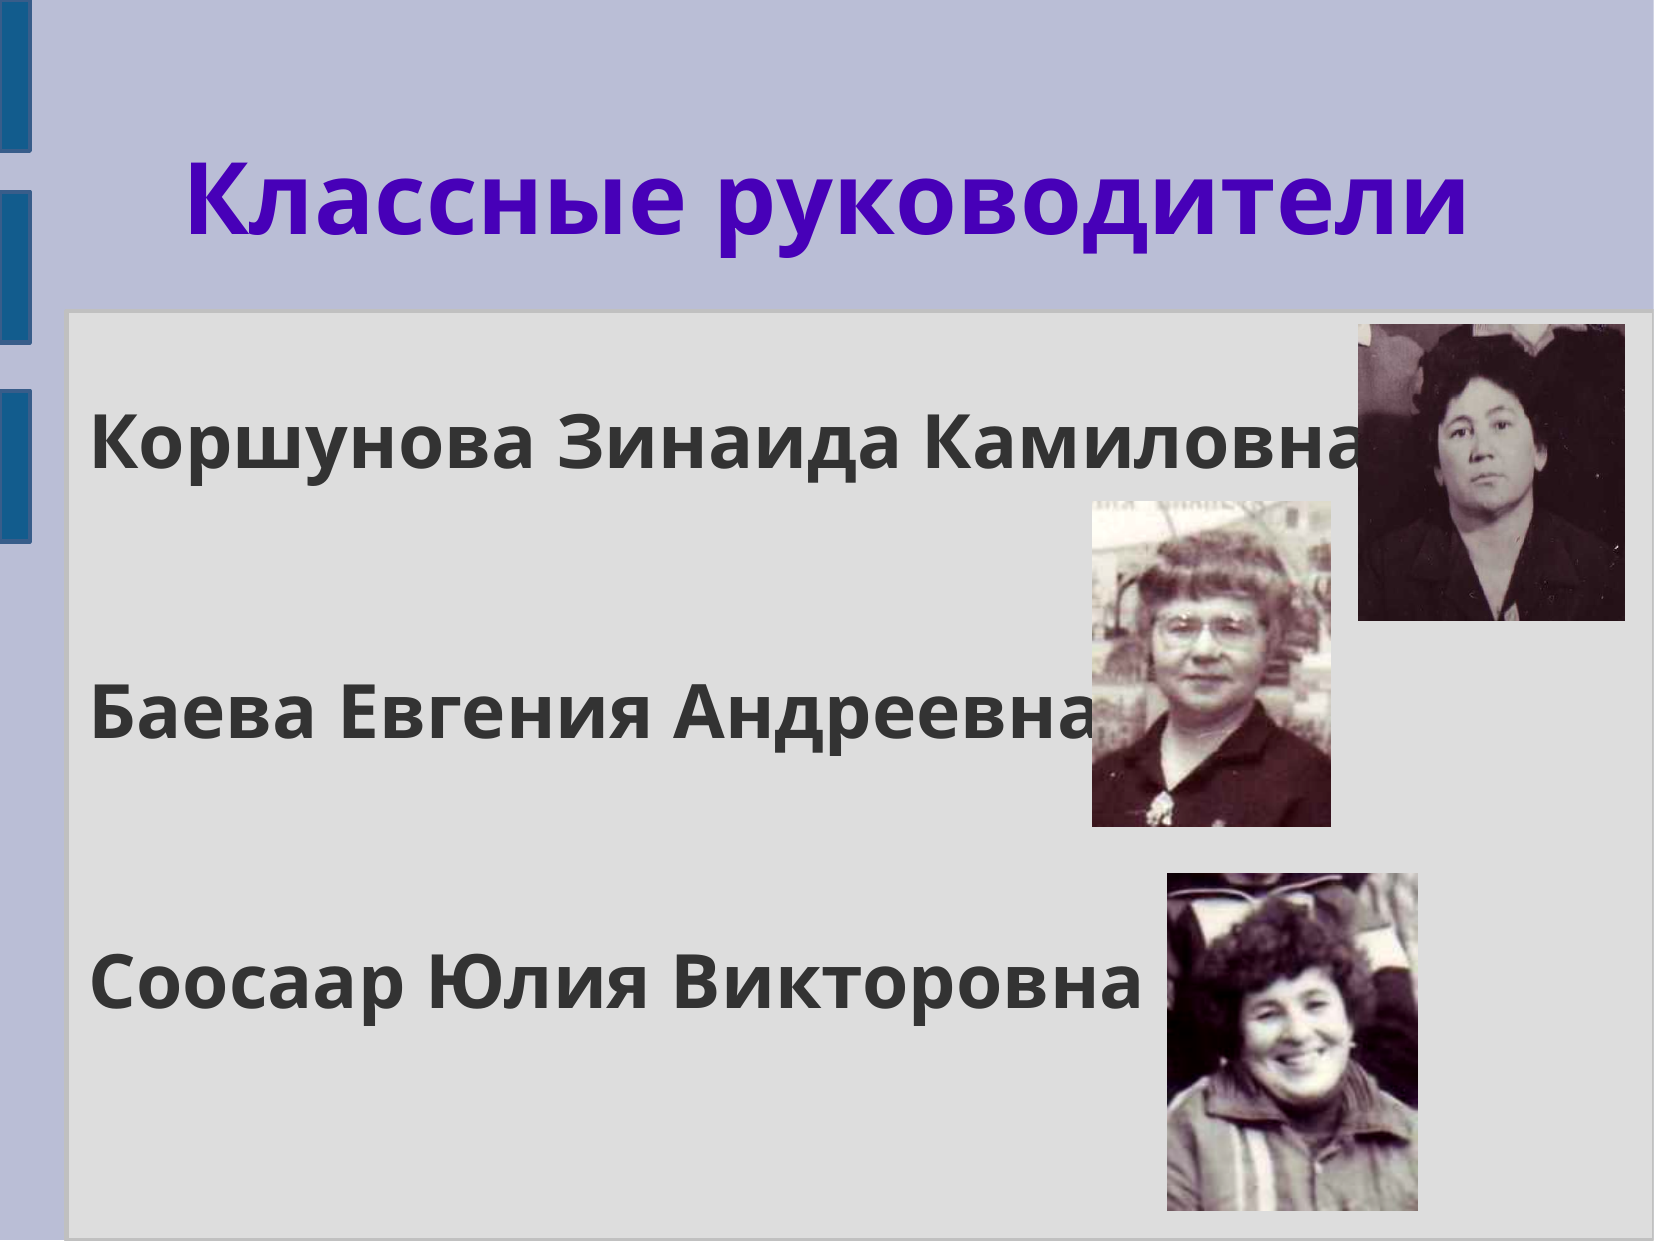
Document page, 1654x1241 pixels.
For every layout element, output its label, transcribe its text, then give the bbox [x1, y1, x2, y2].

picture [1167, 873, 1418, 1211]
picture [1092, 501, 1331, 827]
picture [1358, 324, 1625, 621]
text_box Коршунова Зинаида Камиловна Баева Евгения Андреевна Соосаар Юлия Викторовна [88, 206, 1565, 1211]
title Классные руководители [121, 69, 1534, 206]
